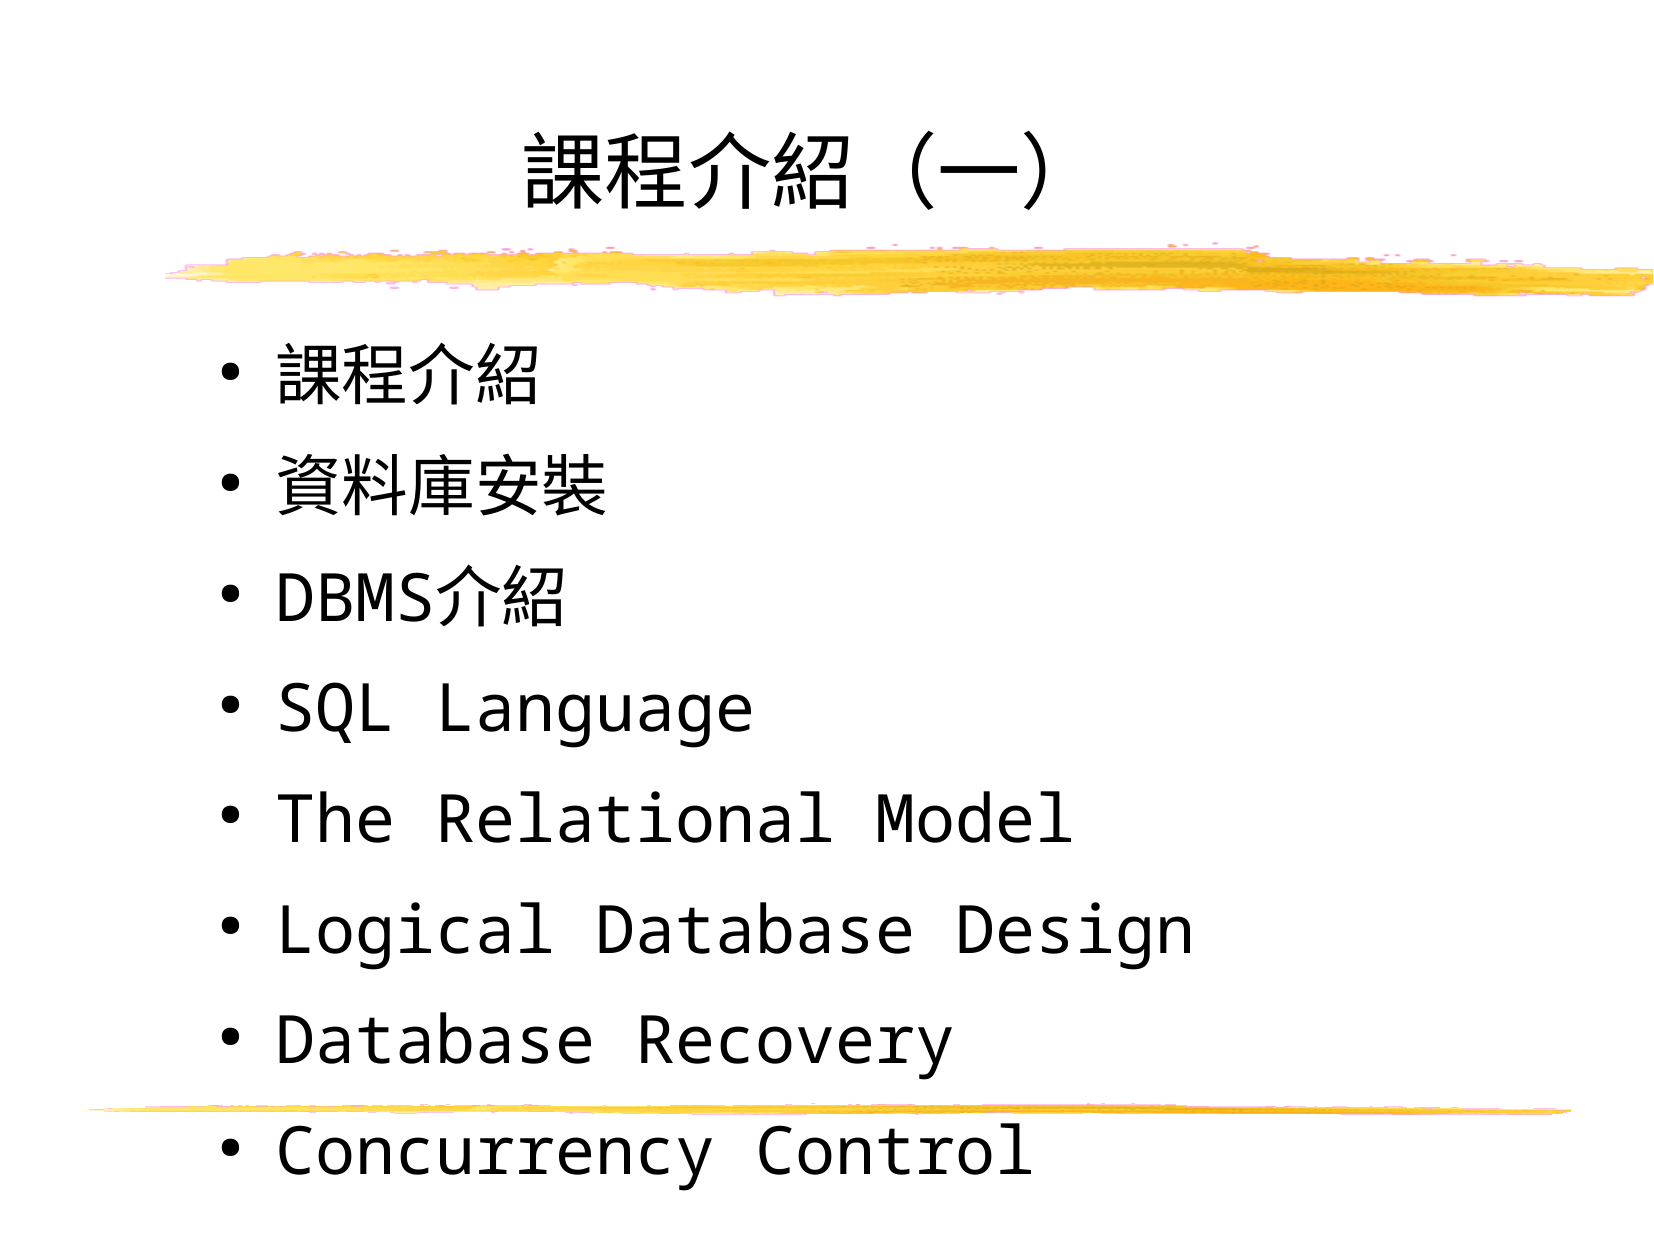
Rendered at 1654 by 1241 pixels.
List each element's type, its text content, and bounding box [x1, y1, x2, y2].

list 課程介紹 資料庫安裝 DBMS介紹 SQL Language The Relational Model Logical Database Design Database Recovery Concurrency Control [204, 315, 1555, 1086]
title 課程介紹（一） [110, 27, 1516, 235]
picture [165, 237, 1654, 308]
picture [82, 1102, 1571, 1117]
